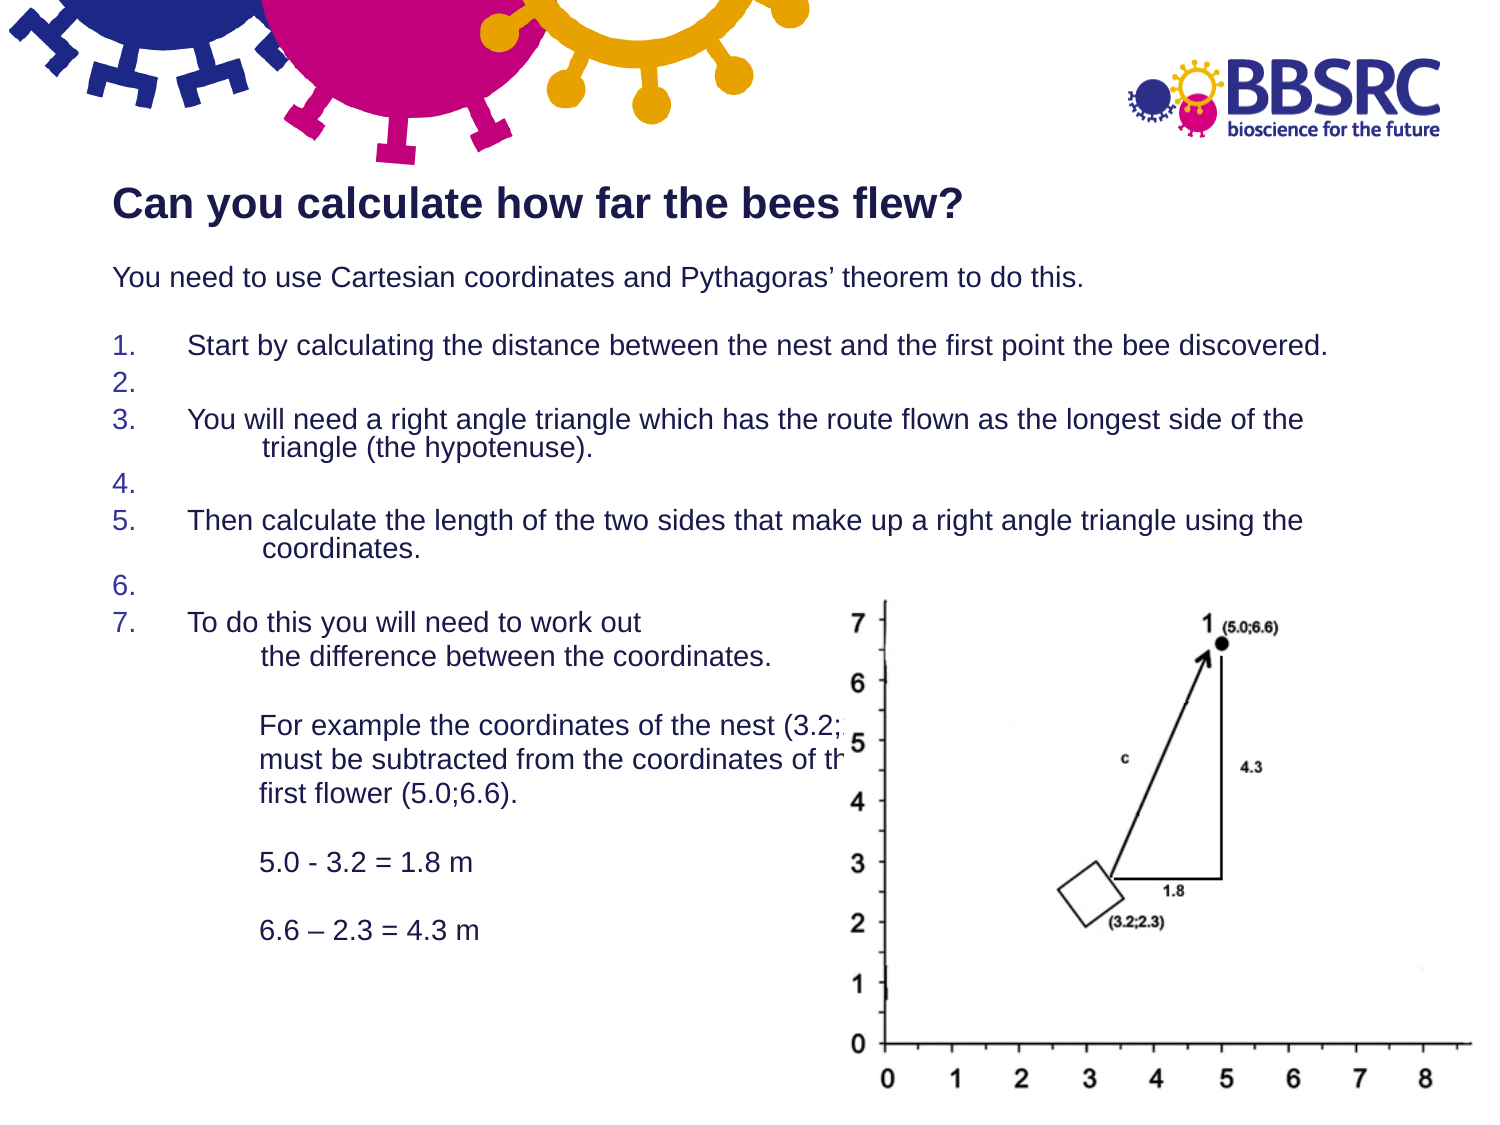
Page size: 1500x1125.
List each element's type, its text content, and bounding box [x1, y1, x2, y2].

picture [844, 597, 1485, 1095]
list Can you calculate how far the bees flew? You need to use Cartesian coordinates and Pythagoras’ theorem to do this. Start by calculating the distance between the nest and the first point the bee discovered. You will need a right angle triangle which has the route flown as the longest side of the triangle (the hypotenuse). Then calculate the length of the two sides that make up a right angle triangle using the coordinates. To do this you will need to work out the difference between the coordinates. For example the coordinates of the nest (3.2;2.3) must be subtracted from the coordinates of the first flower (5.0;6.6). 5.0 - 3.2 = 1.8 m 6.6 – 2.3 = 4.3 m [112, 184, 1377, 1071]
